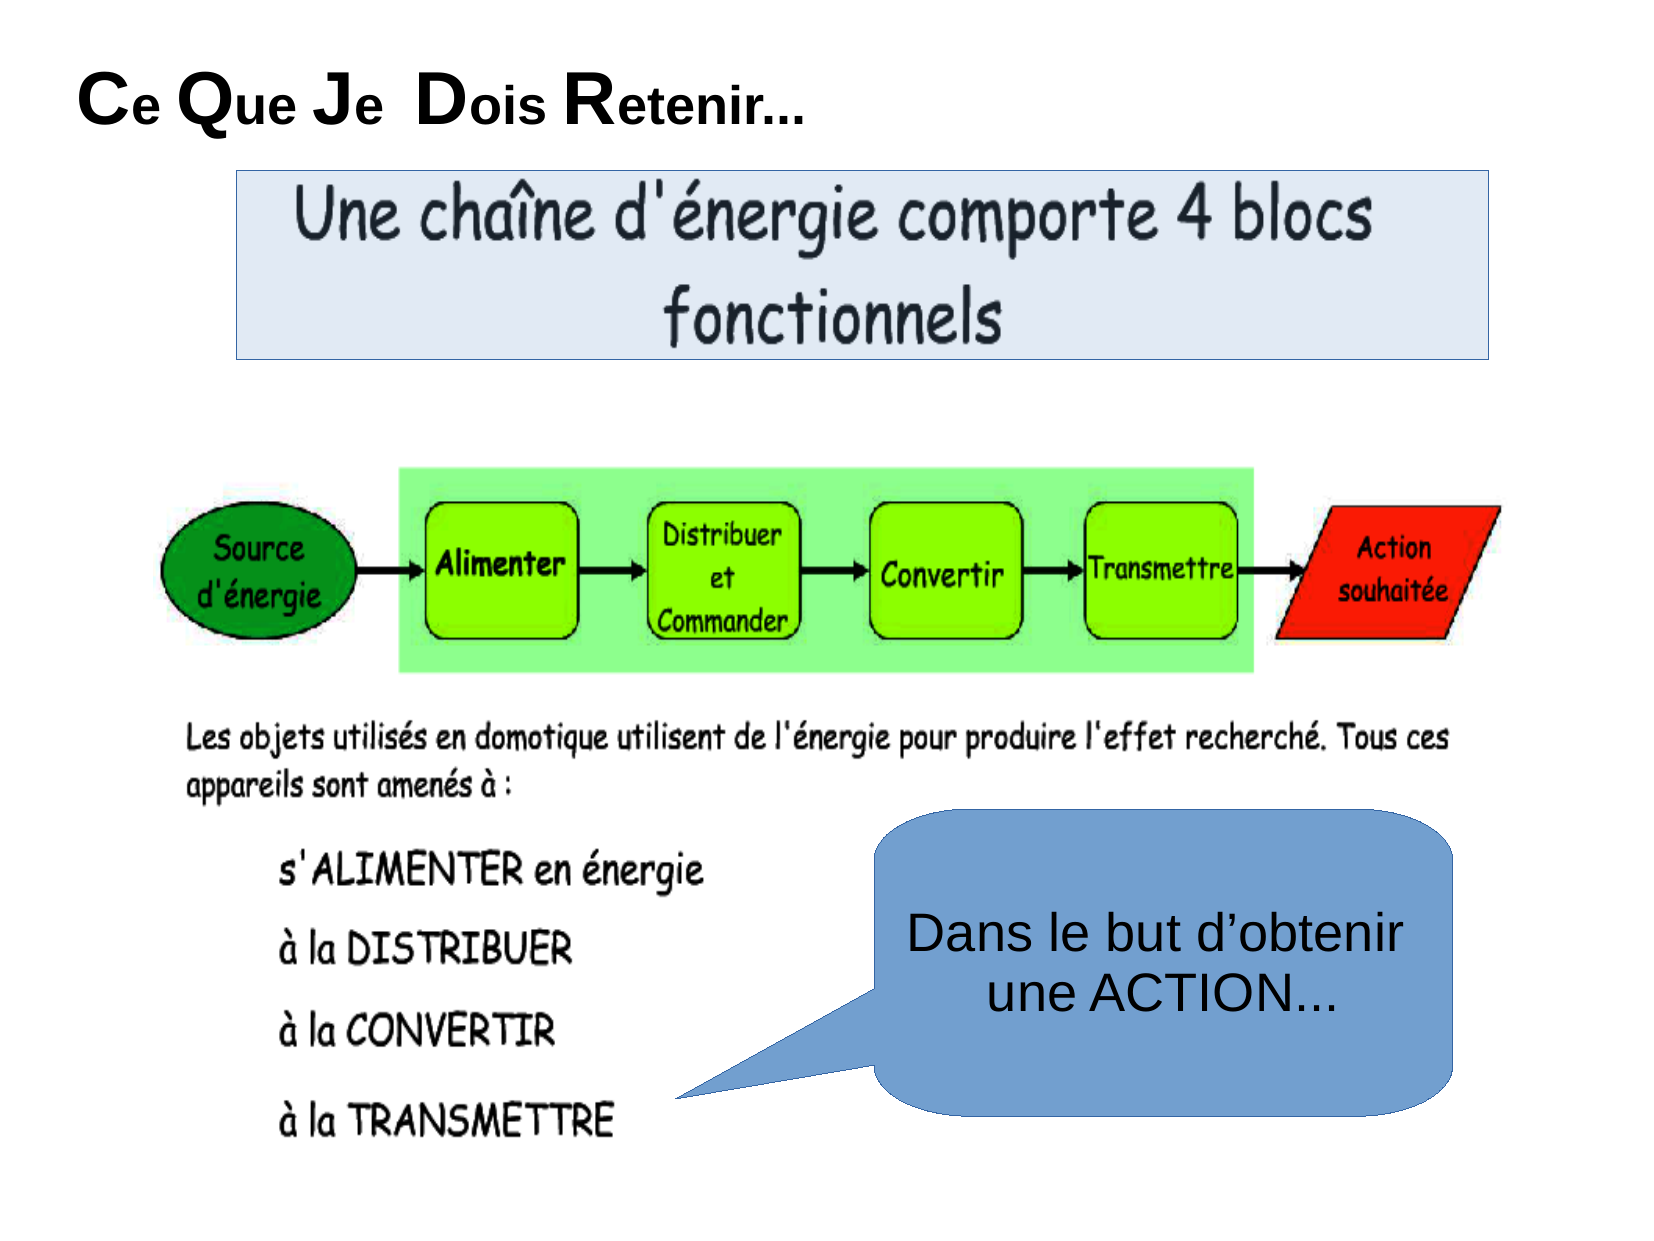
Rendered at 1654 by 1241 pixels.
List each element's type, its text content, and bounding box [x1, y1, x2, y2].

picture [153, 141, 1517, 1193]
text_box [236, 170, 1489, 360]
text_box Ce Que Je Dois Retenir... [62, 49, 851, 149]
text_box Dans le but d’obtenir une ACTION... [675, 809, 1453, 1117]
